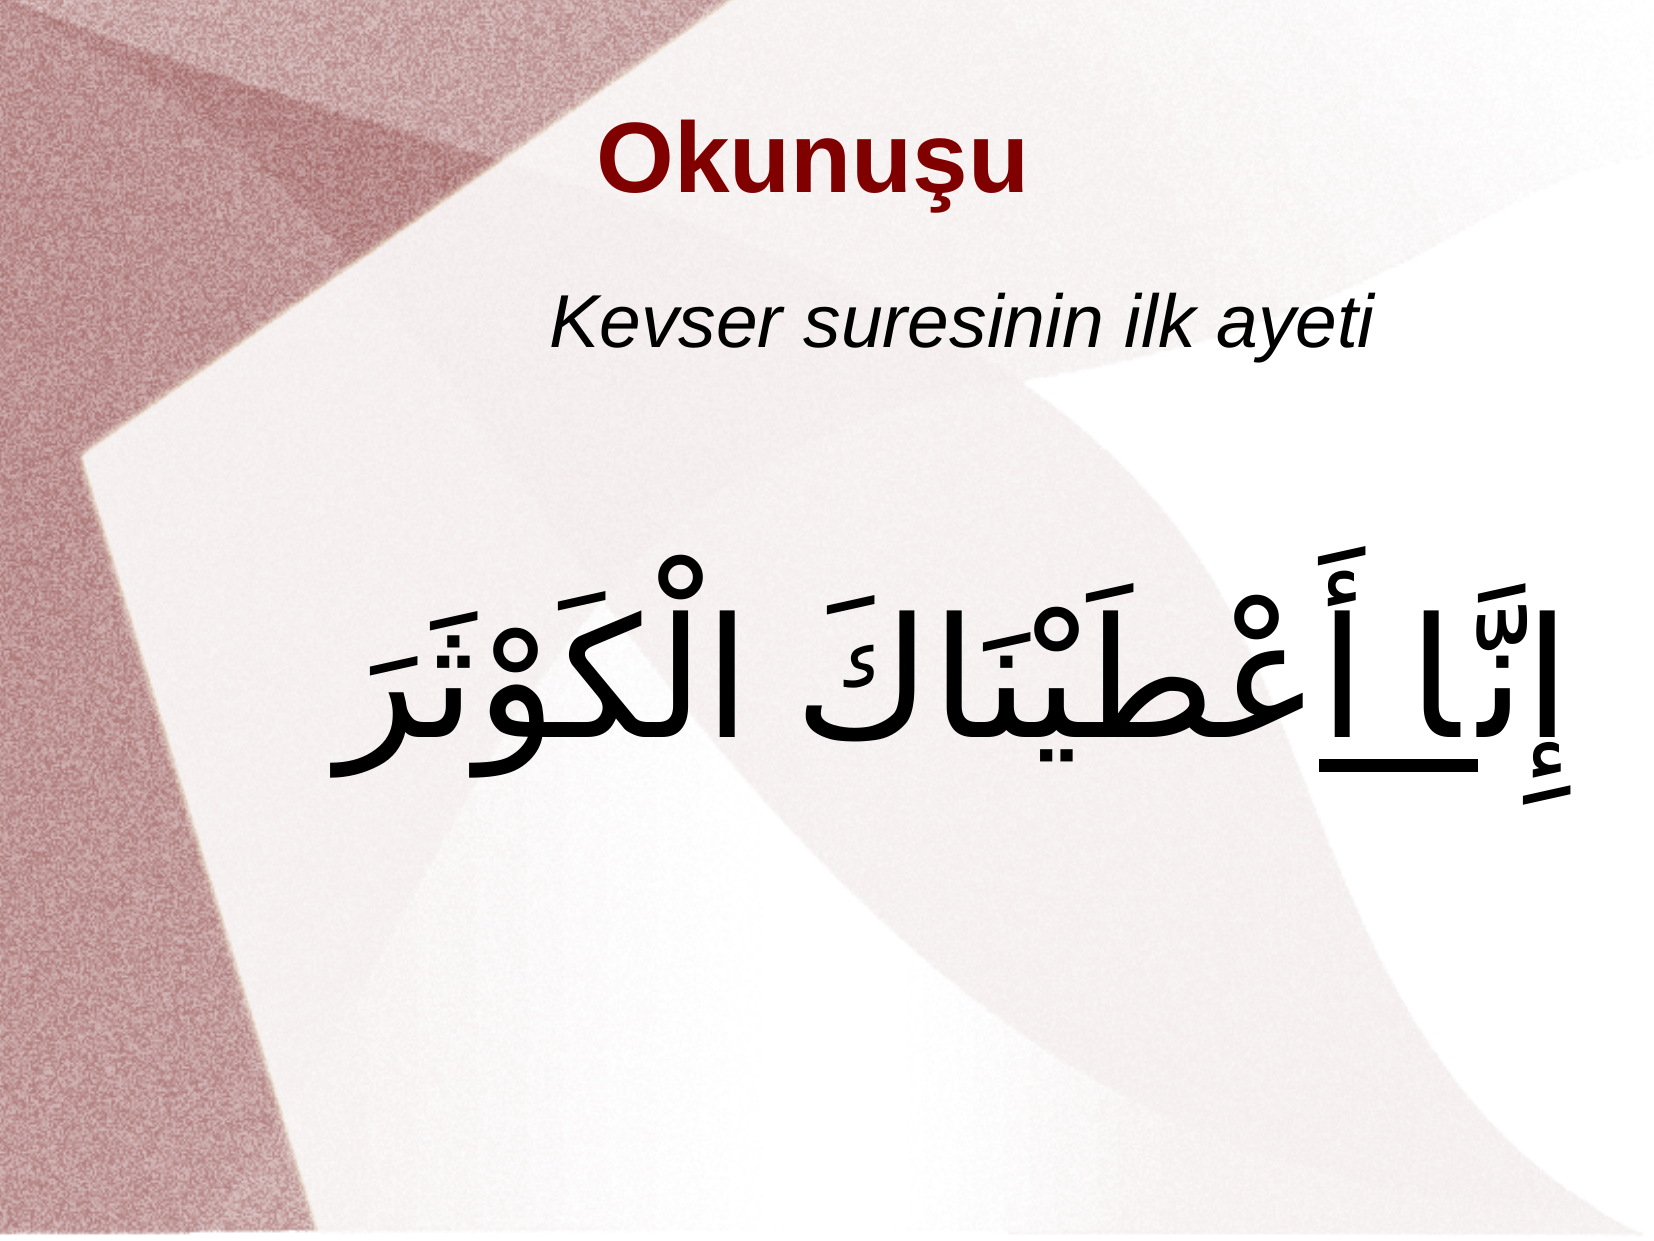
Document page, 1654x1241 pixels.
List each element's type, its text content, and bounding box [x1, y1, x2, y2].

subtitle Kevser suresinin ilk ayeti إِنَّا أَعْطَيْنَاكَ الْكَوْثَرَ [324, 216, 1601, 827]
title Okunuşu [596, 56, 1607, 250]
